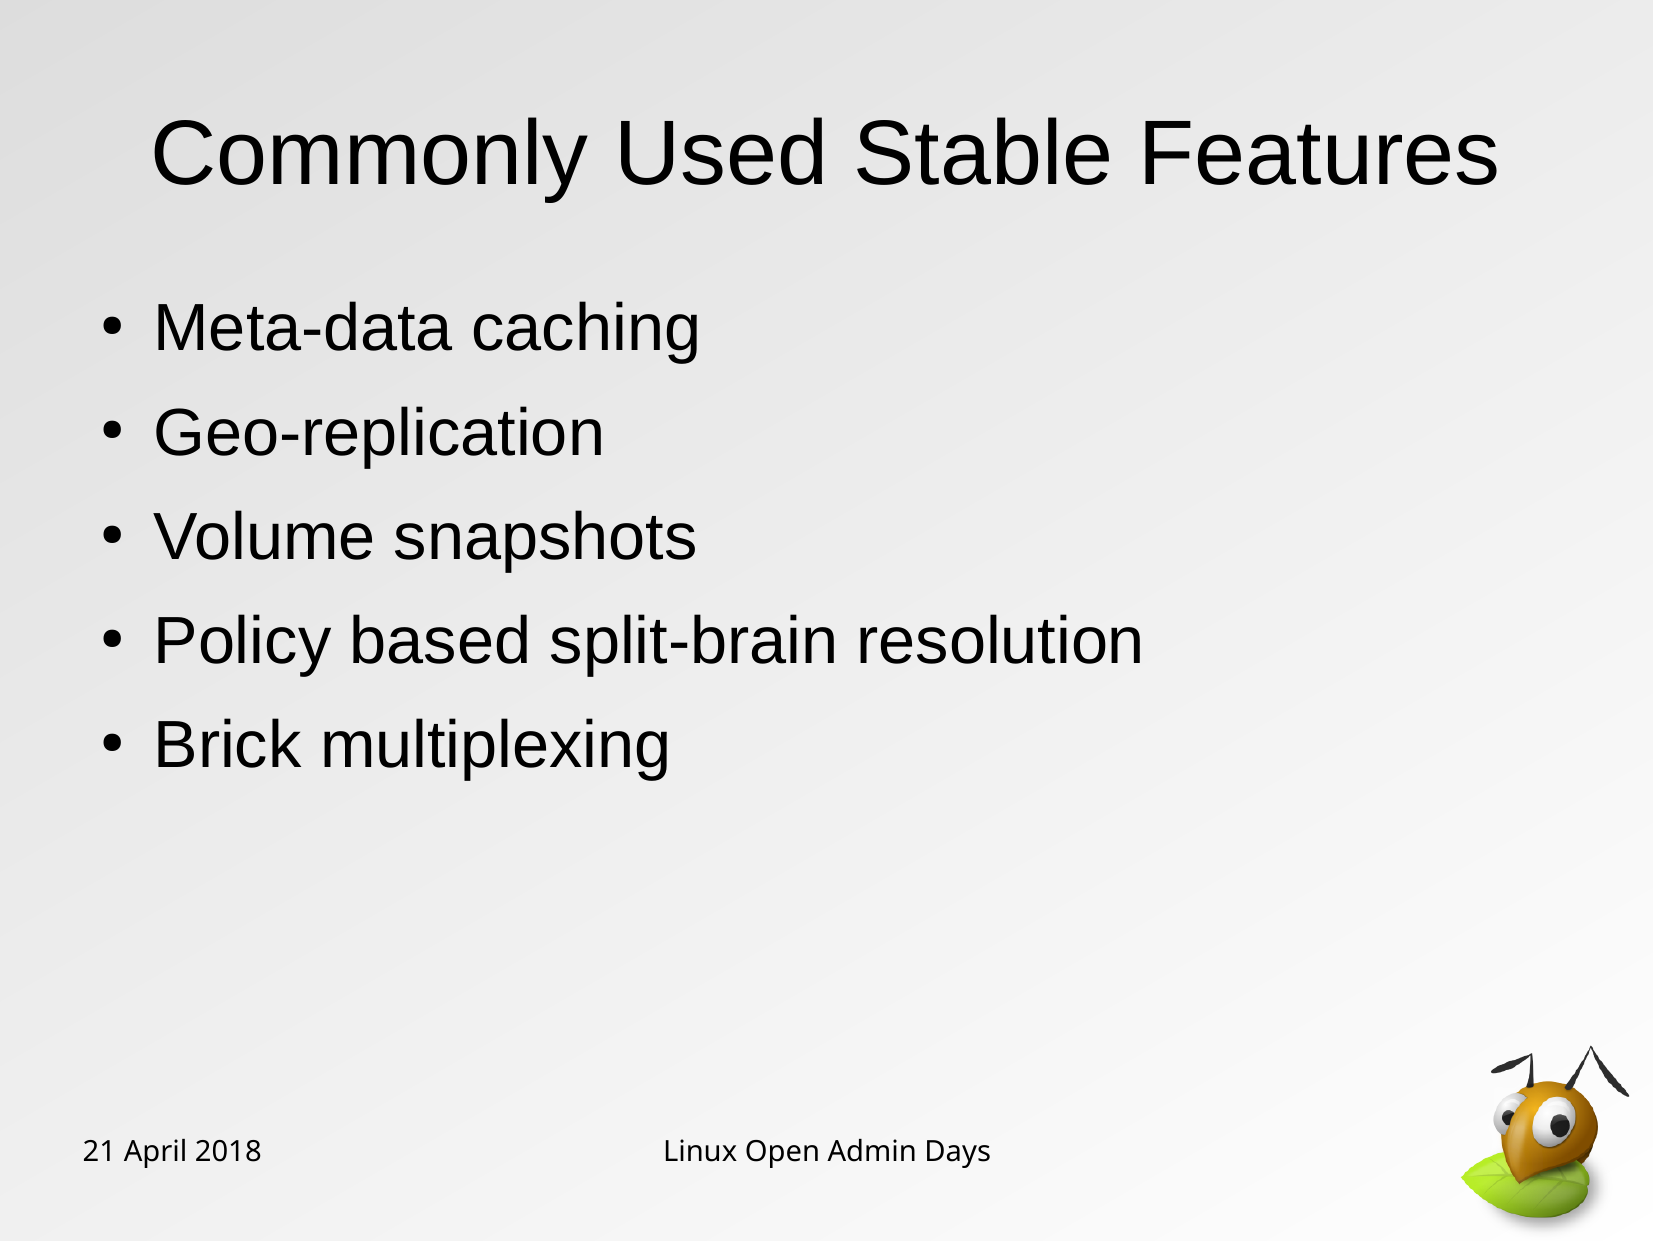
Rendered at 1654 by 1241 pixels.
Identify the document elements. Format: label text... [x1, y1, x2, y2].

picture [1432, 1037, 1653, 1241]
title Commonly Used Stable Features [82, 49, 1571, 257]
list Meta-data caching Geo-replication Volume snapshots Policy based split-brain resolution Brick multiplexing [82, 290, 1571, 1010]
